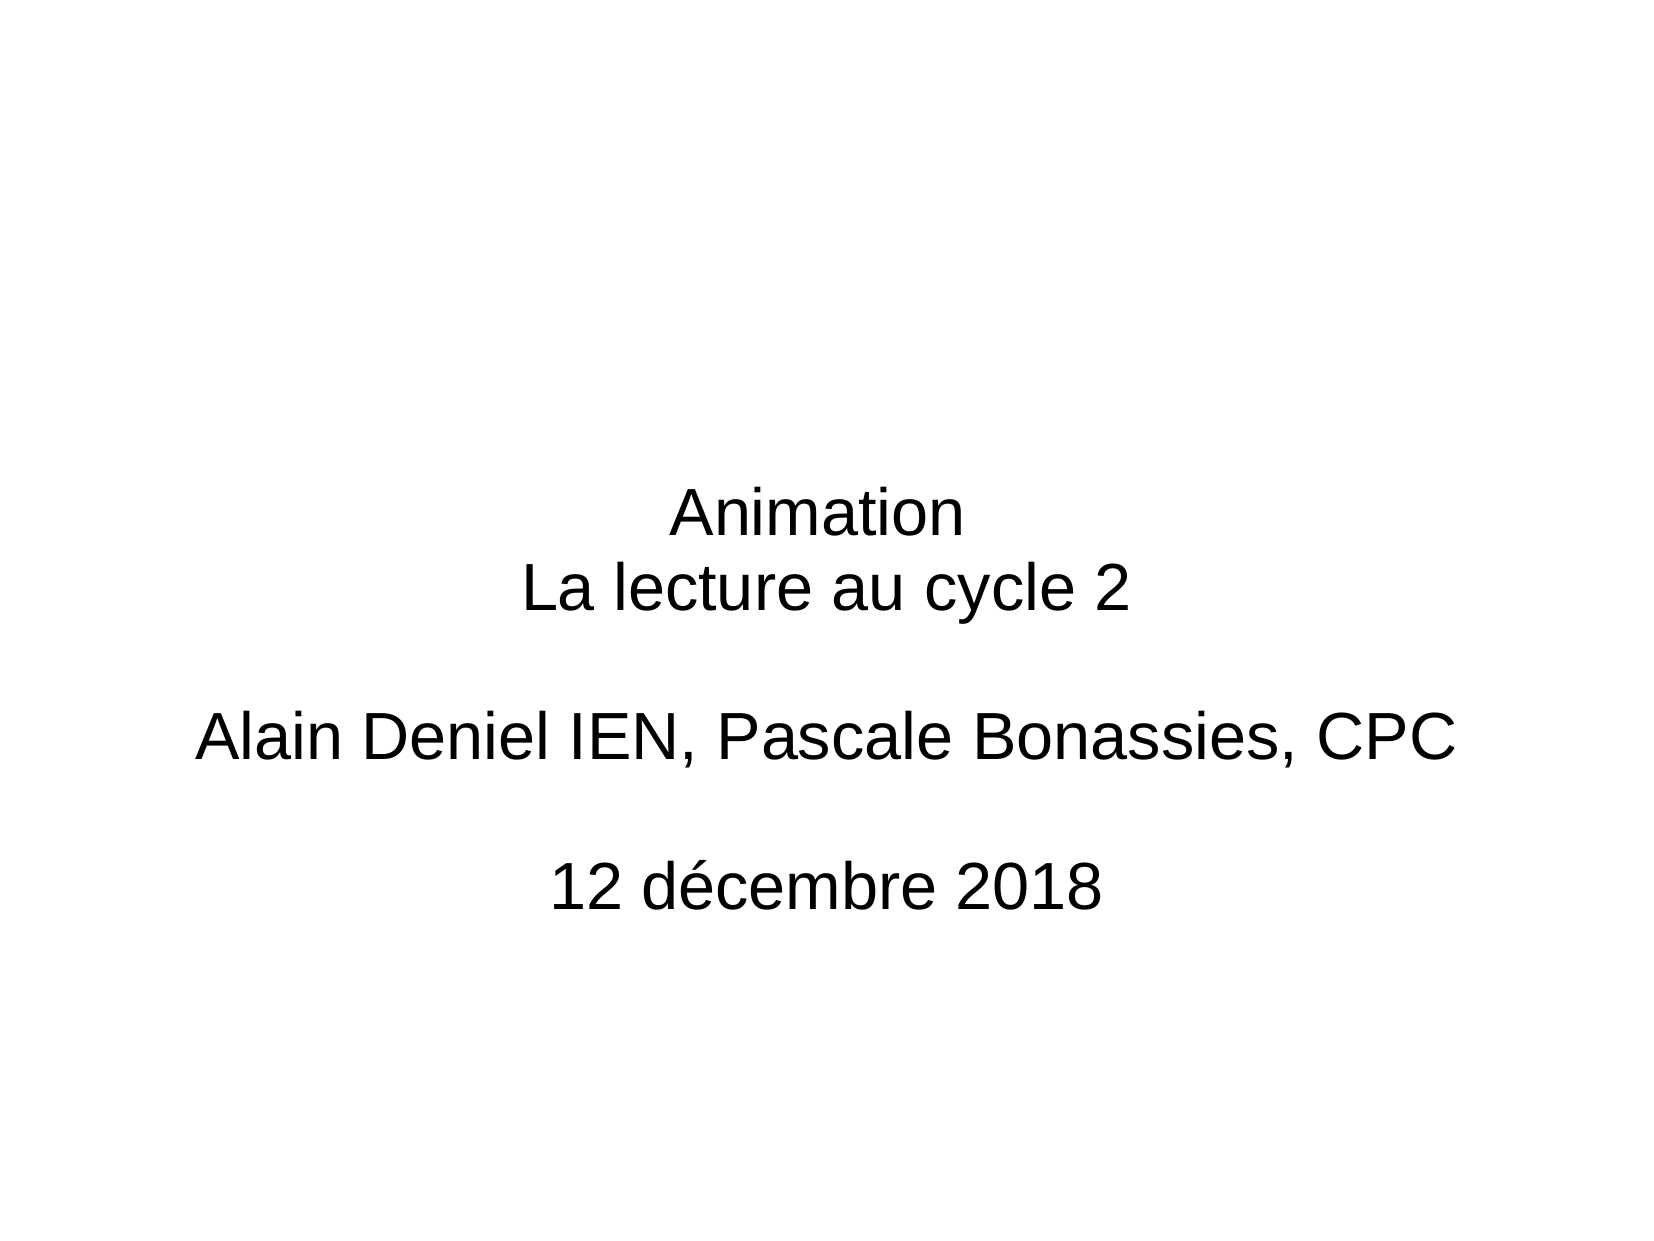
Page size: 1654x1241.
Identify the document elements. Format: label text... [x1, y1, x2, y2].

subtitle Animation La lecture au cycle 2 Alain Deniel IEN, Pascale Bonassies, CPC 12 décembre 2018 [82, 290, 1571, 1109]
